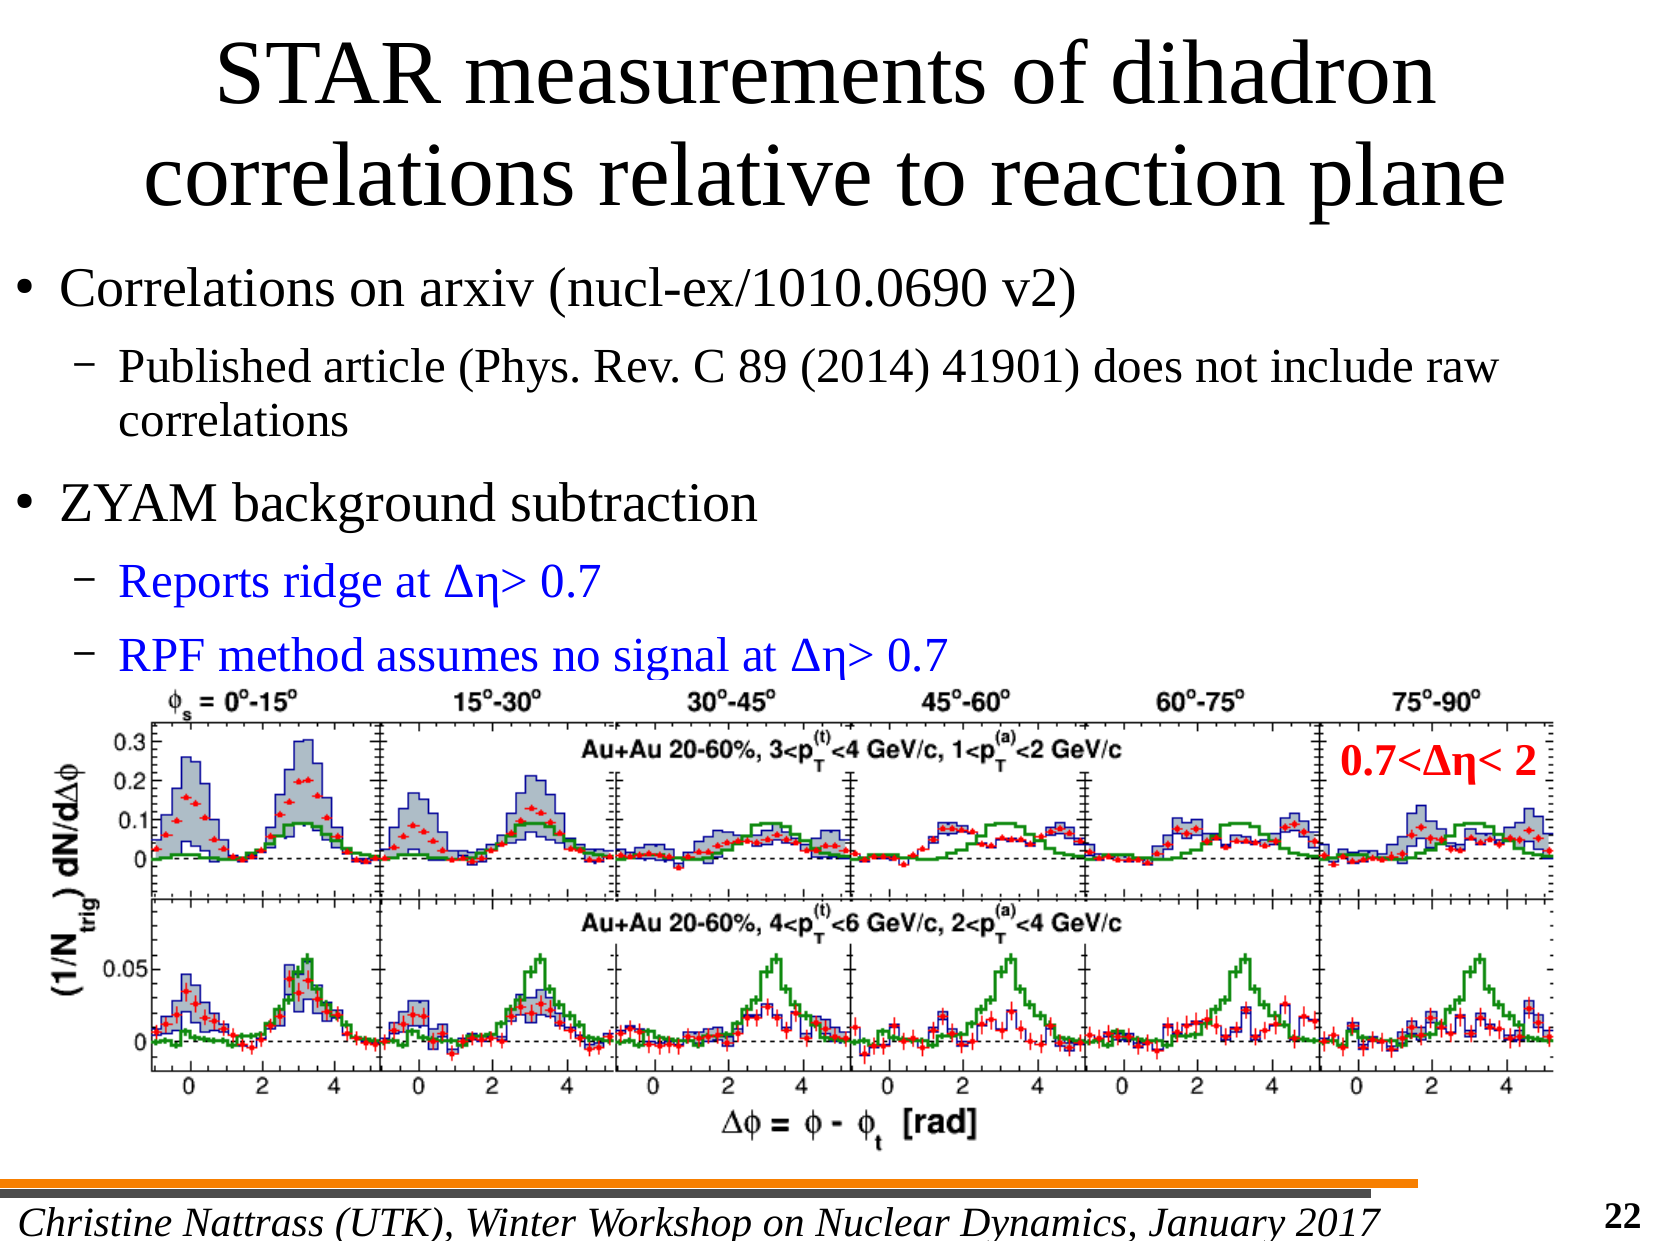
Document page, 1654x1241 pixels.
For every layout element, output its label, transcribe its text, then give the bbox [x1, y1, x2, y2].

text_box 0.7<Δη< 2 [1229, 735, 1590, 815]
picture [45, 680, 1602, 1156]
list Correlations on arxiv (nucl-ex/1010.0690 v2) Published article (Phys. Rev. C 89 (2014) 41901) does not include raw correlations ZYAM background subtraction Reports ridge at Δη> 0.7 RPF method assumes no signal at Δη> 0.7 [0, 256, 1654, 685]
title STAR measurements of dihadron correlations relative to reaction plane [82, 19, 1571, 227]
